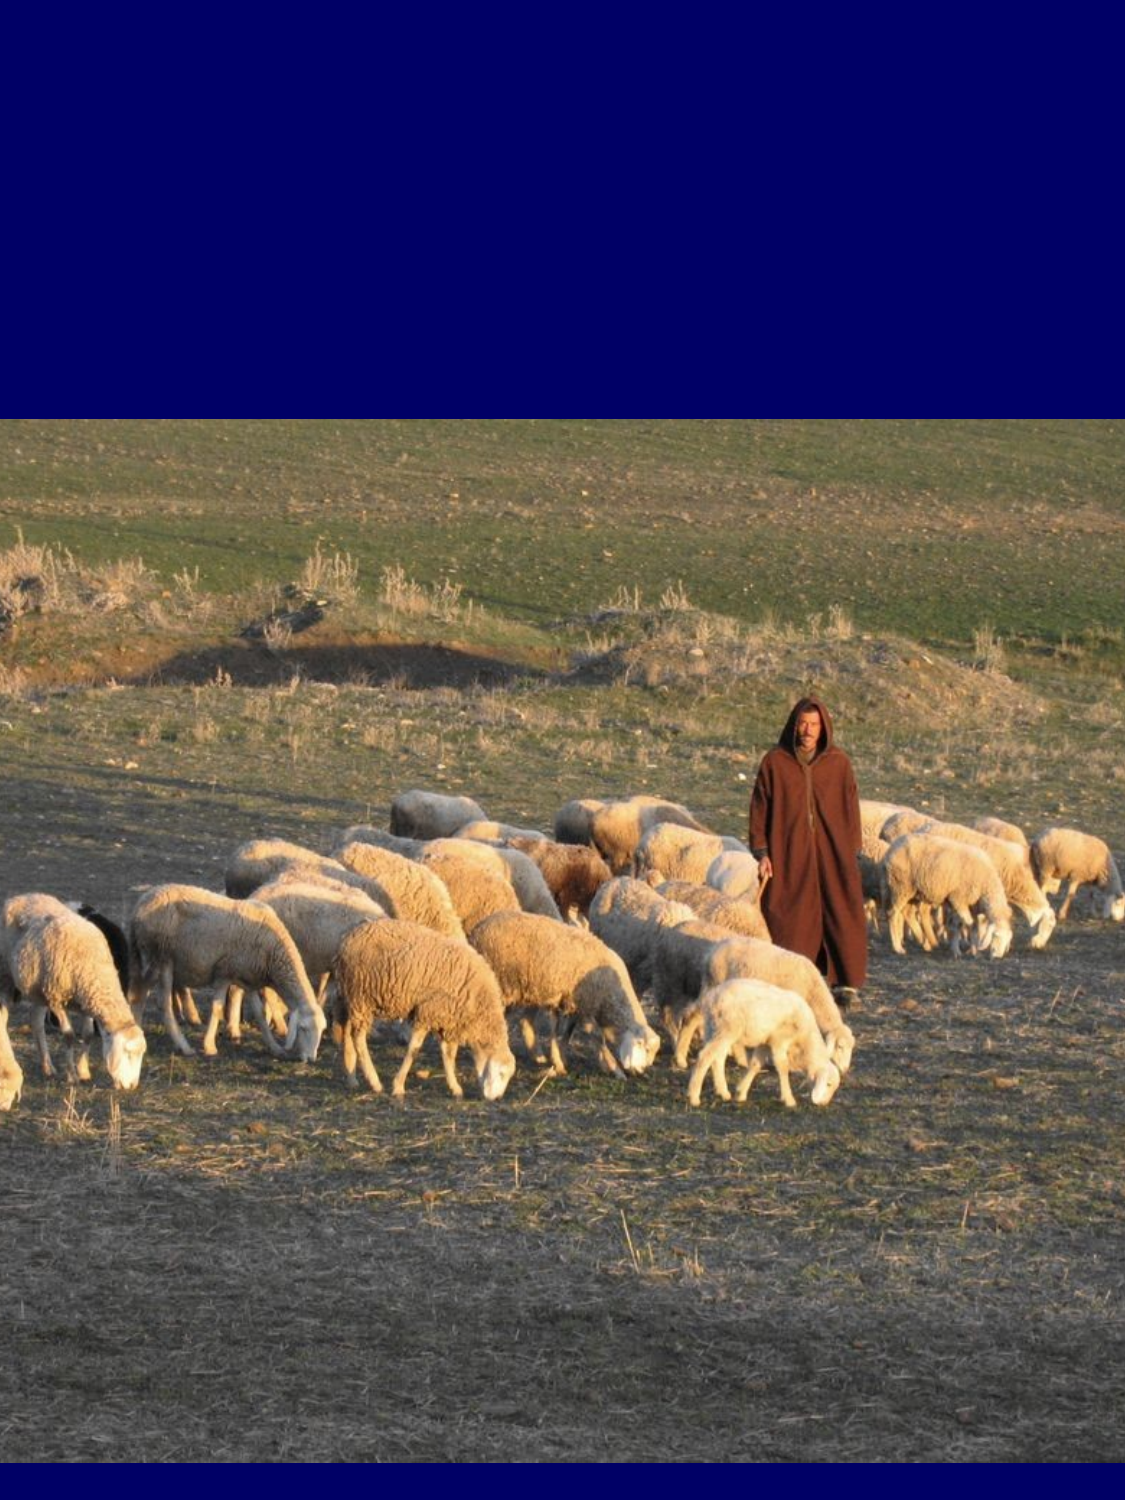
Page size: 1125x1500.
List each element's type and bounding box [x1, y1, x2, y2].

picture [0, 419, 1125, 1463]
